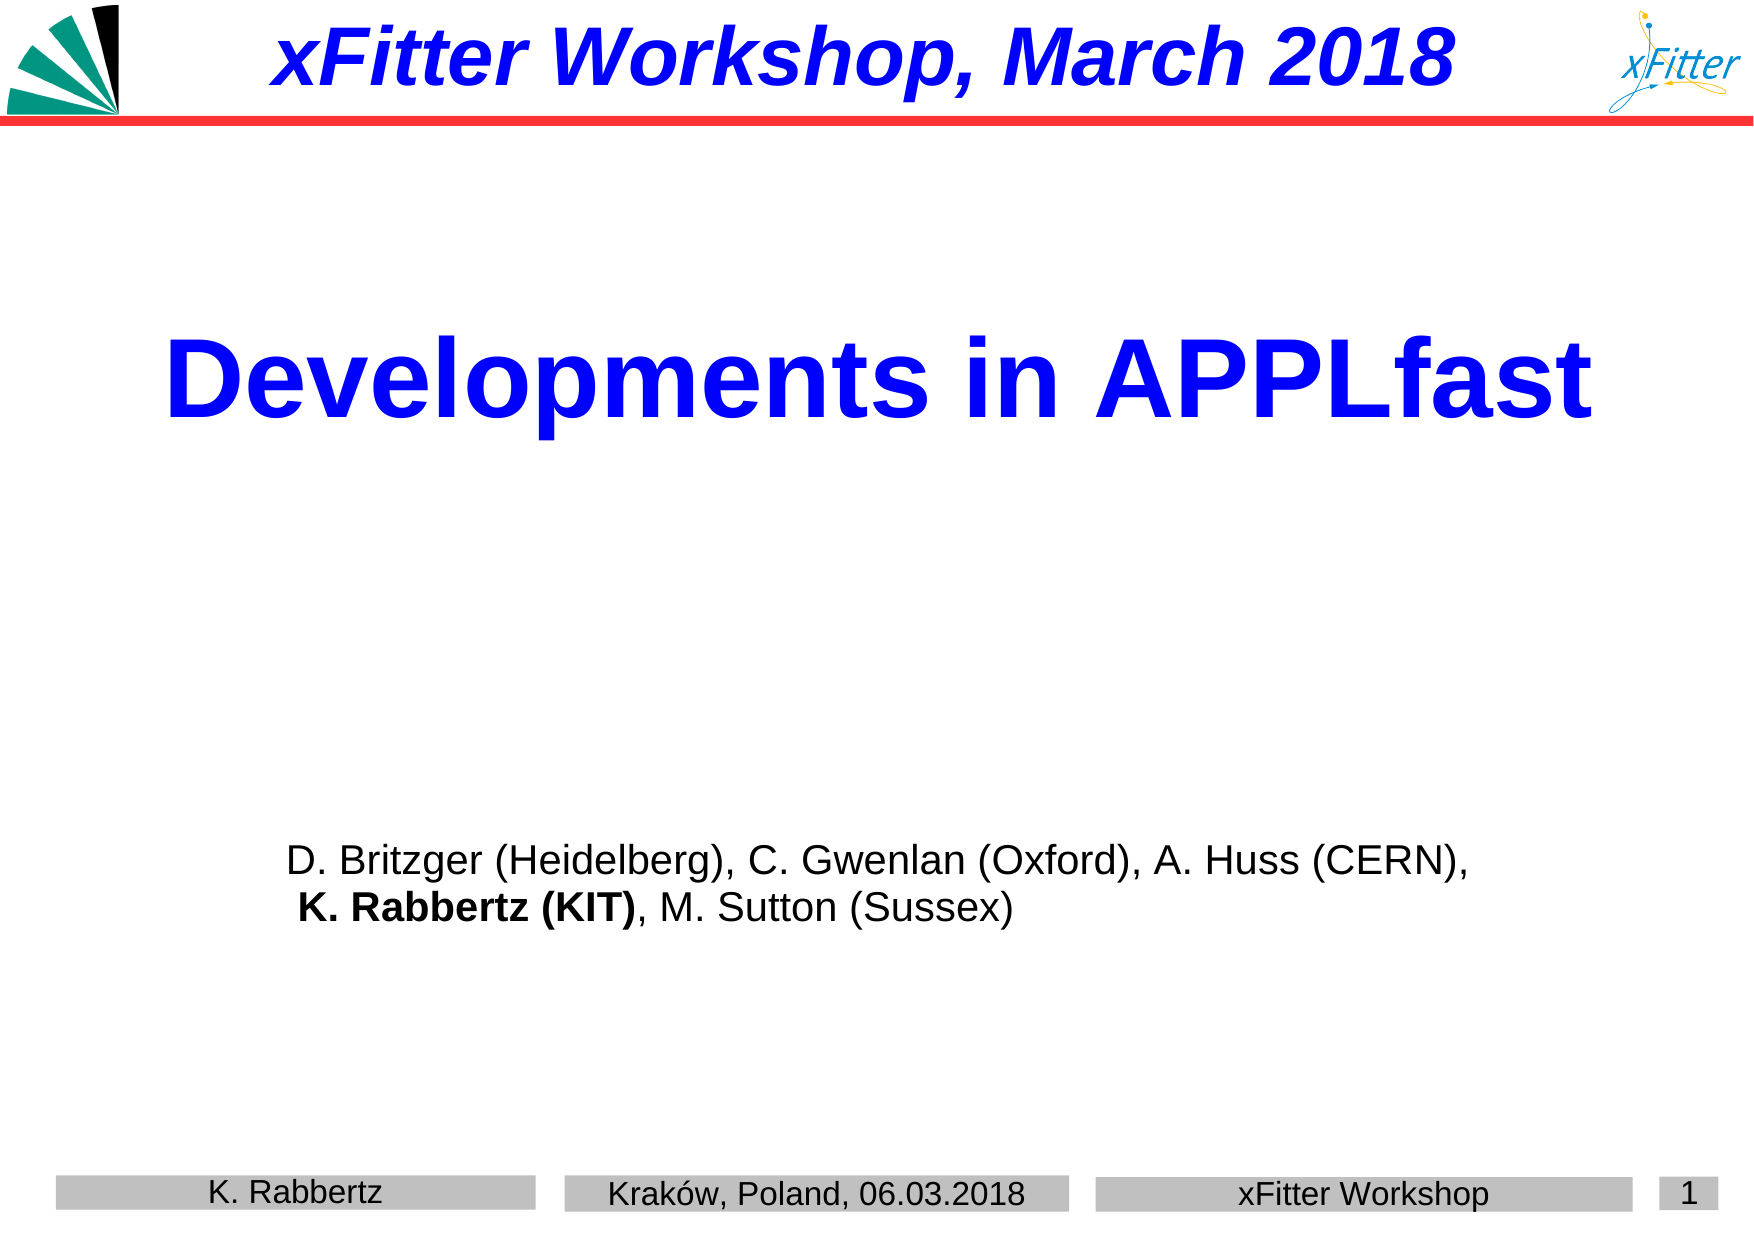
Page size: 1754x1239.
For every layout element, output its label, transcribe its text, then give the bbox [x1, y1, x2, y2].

text_box Developments in APPLfast [151, 310, 1602, 448]
text_box D. Britzger (Heidelberg), C. Gwenlan (Oxford), A. Huss (CERN), K. Rabbertz (KIT), M. Sutton (Sussex) [274, 830, 1480, 936]
picture [1609, 11, 1741, 113]
title xFitter Workshop, March 2018 [123, 0, 1606, 114]
picture [7, 5, 119, 116]
